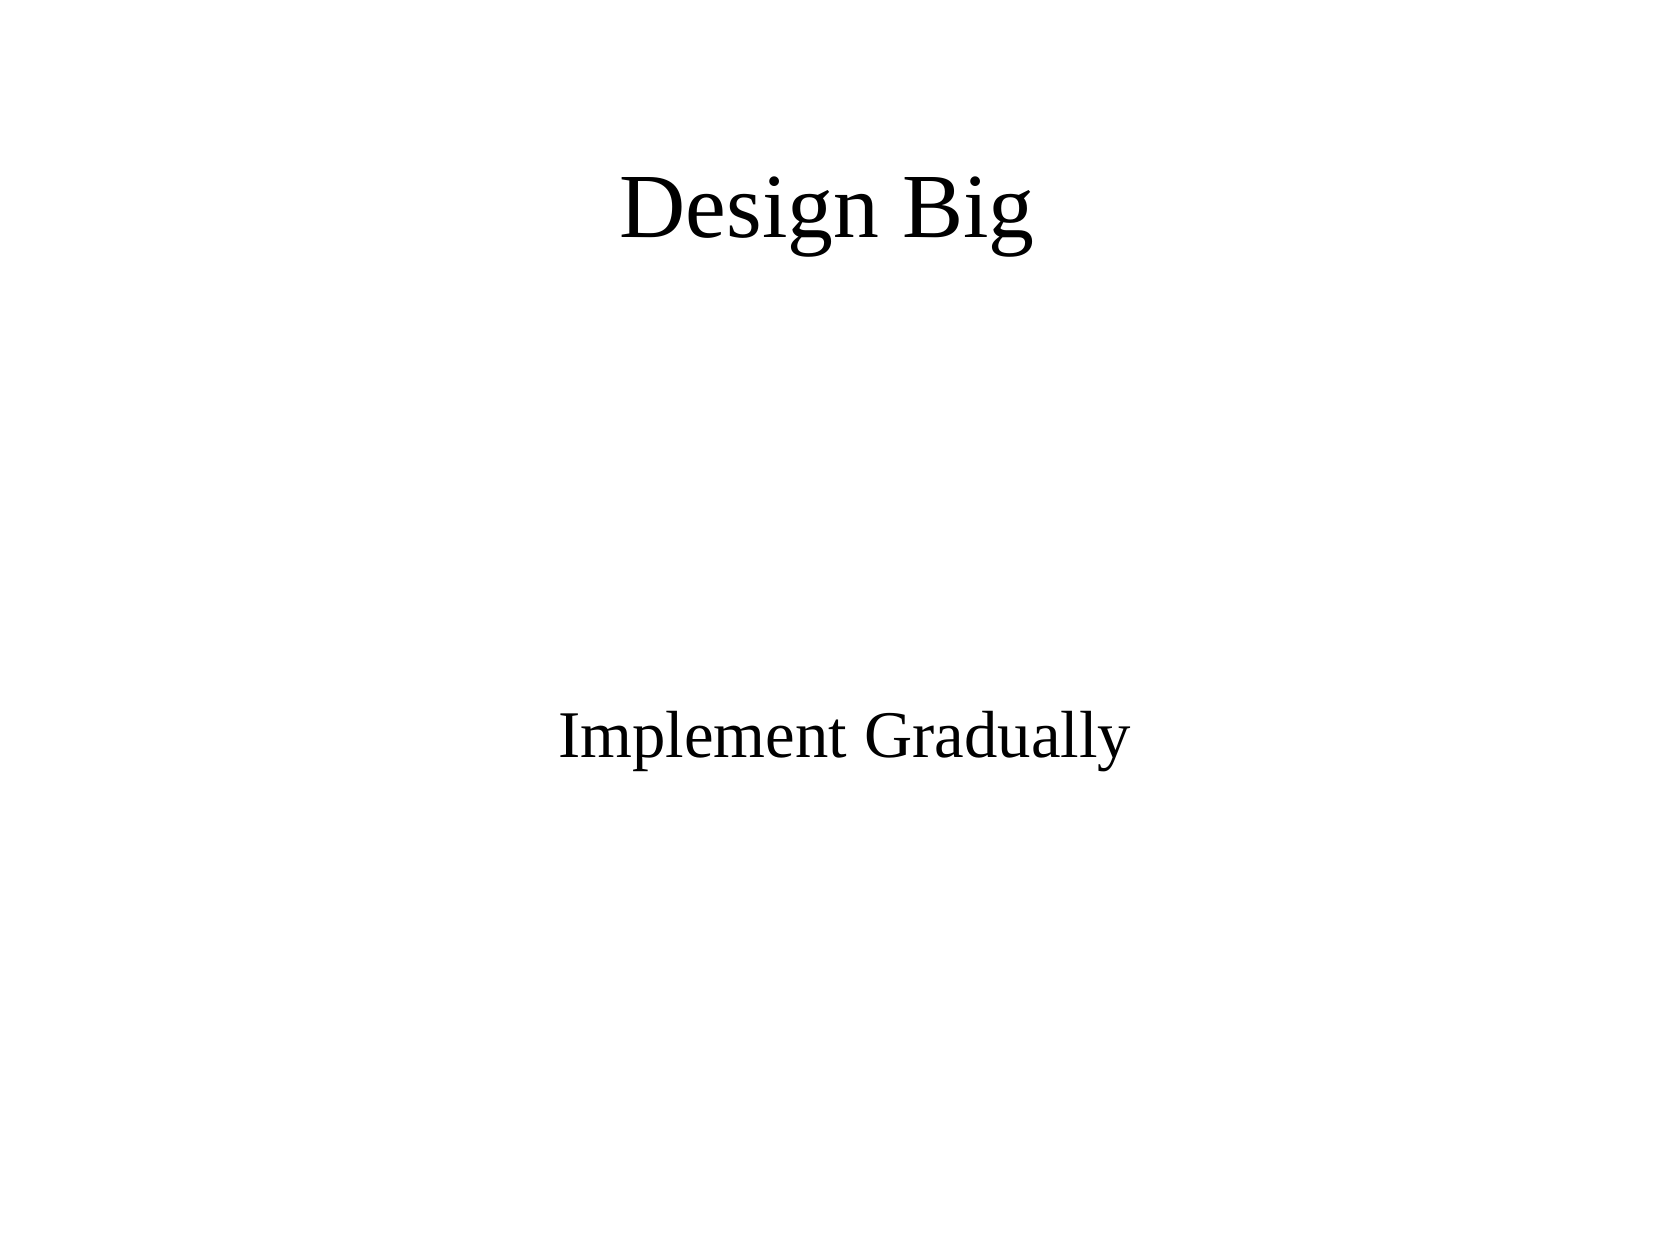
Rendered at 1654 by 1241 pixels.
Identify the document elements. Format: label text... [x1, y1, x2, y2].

subtitle Implement Gradually [121, 344, 1534, 1127]
title Design Big [121, 102, 1534, 311]
